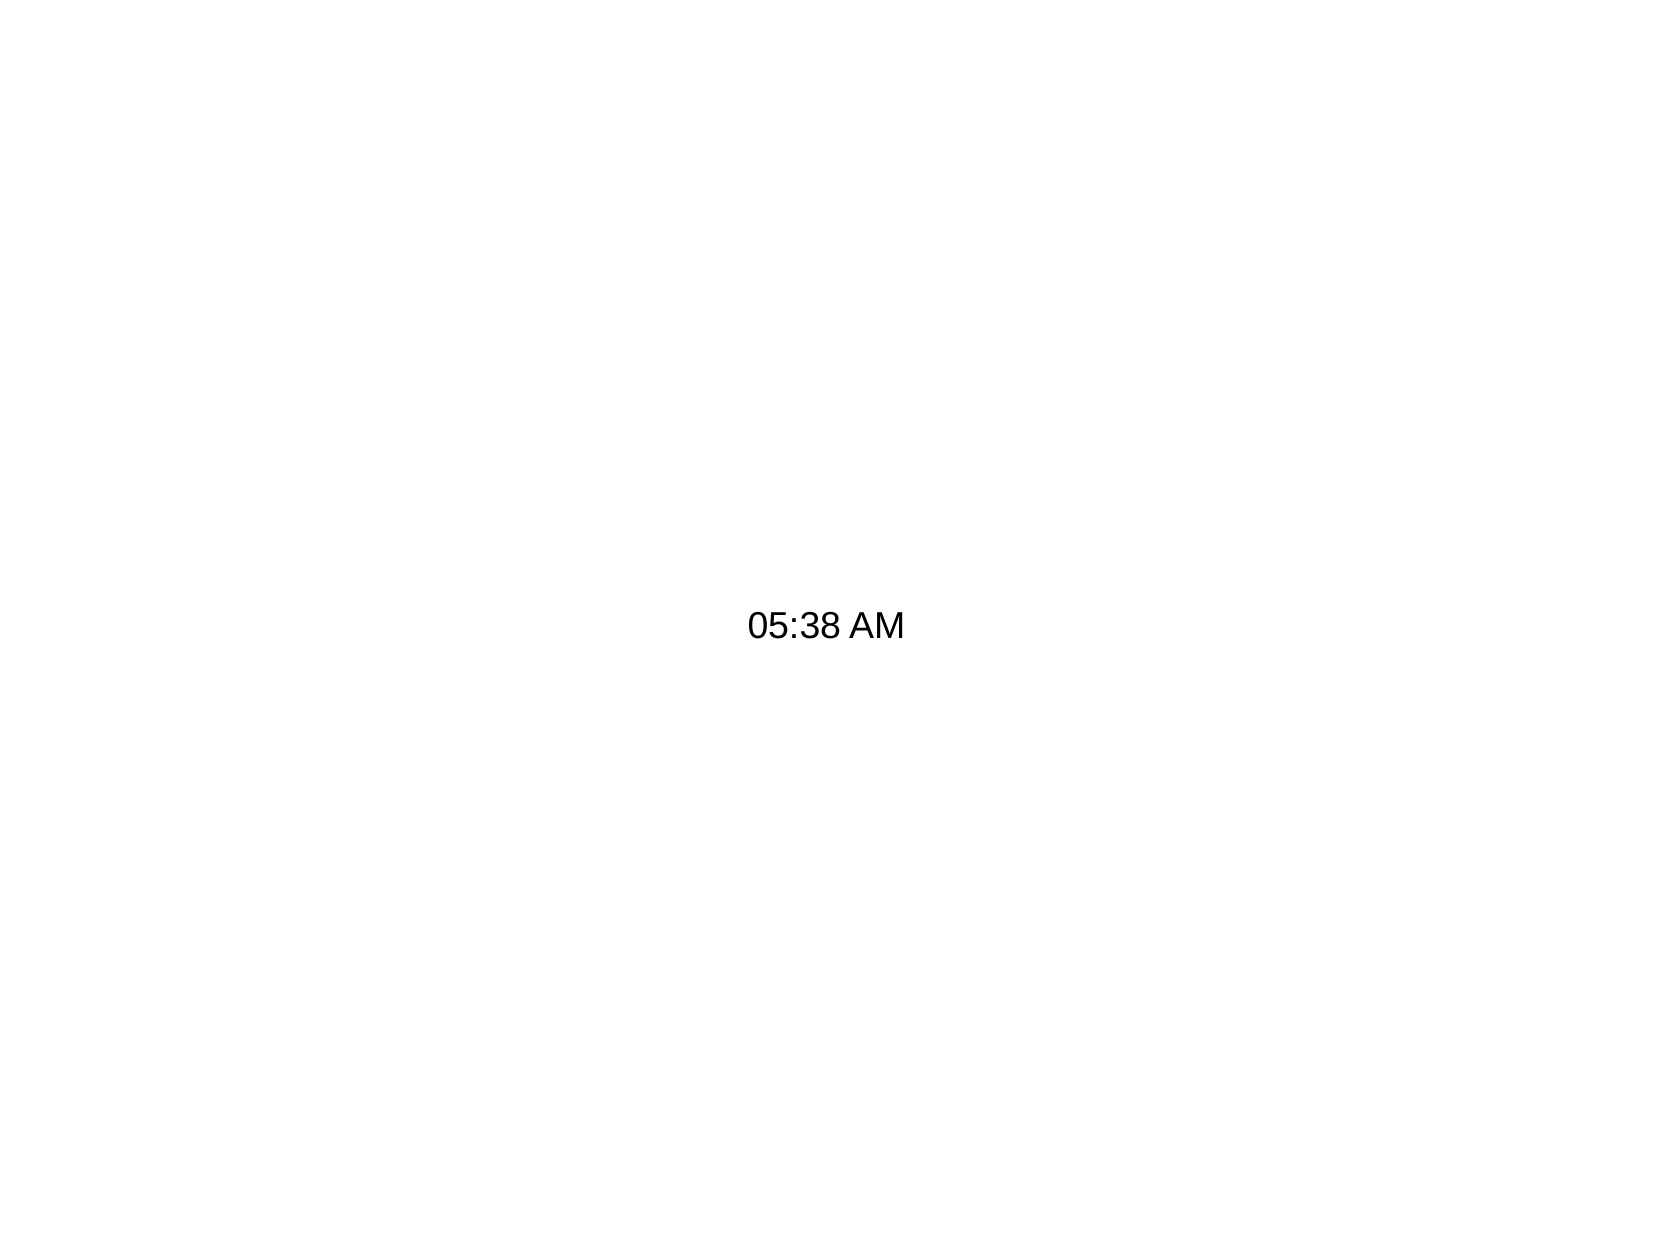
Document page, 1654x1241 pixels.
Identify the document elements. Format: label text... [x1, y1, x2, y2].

text_box 05:05 PM [732, 597, 941, 668]
